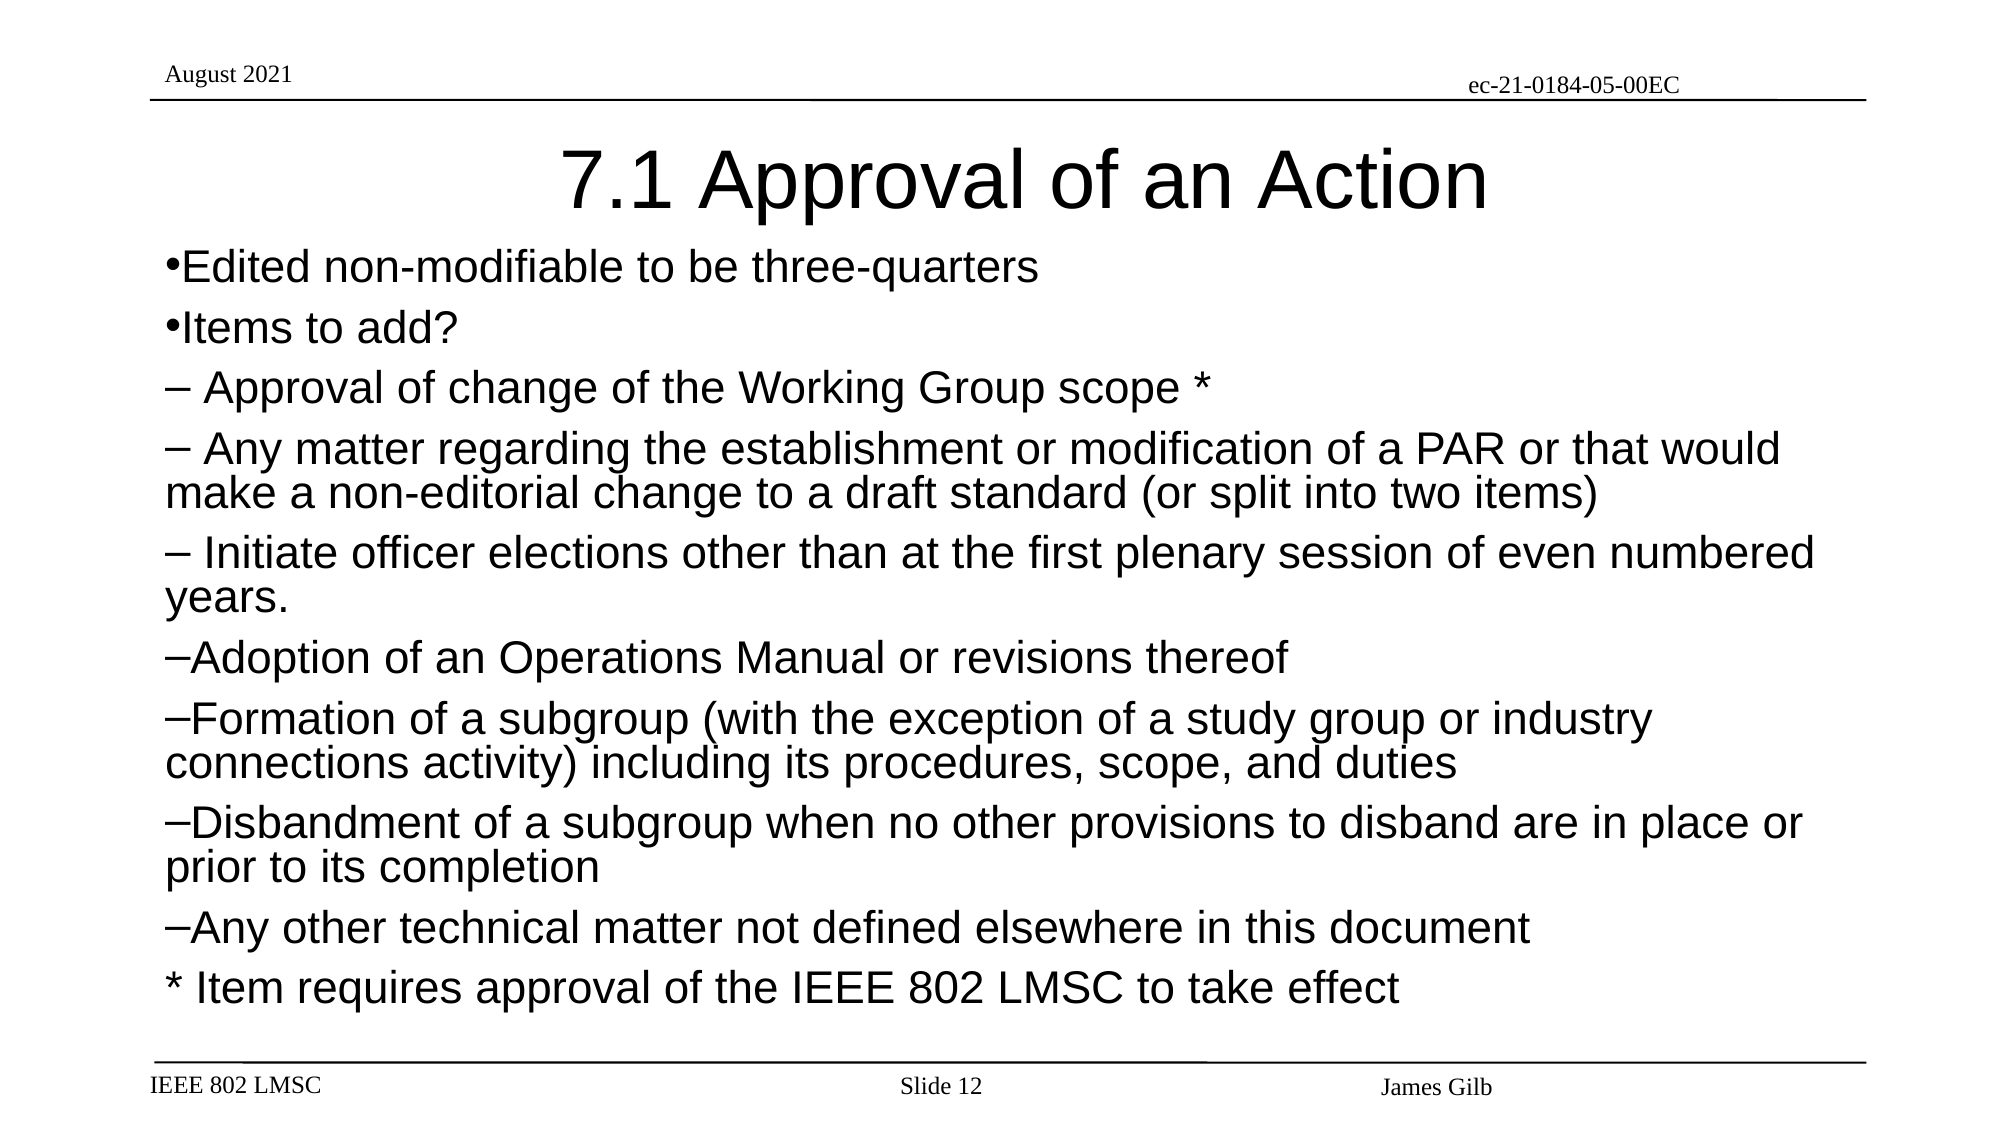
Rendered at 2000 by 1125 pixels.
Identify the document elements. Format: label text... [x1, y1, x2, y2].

title 7.1 Approval of an Action [149, 112, 1900, 238]
text_box Slide [799, 1069, 1083, 1108]
list Edited non-modifiable to be three-quarters Items to add? Approval of change of the Working Group scope * Any matter regarding the establishment or modification of a PAR or that would make a non-editorial change to a draft standard (or split into two items) Initiate officer elections other than at the first plenary session of even numbered years. Adoption of an Operations Manual or revisions thereof Formation of a subgroup (with the exception of a study group or industry connections activity) including its procedures, scope, and duties Disbandment of a subgroup when no other provisions to disband are in place or prior to its completion Any other technical matter not defined elsewhere in this document * Item requires approval of the IEEE 802 LMSC to take effect [149, 239, 1900, 1051]
